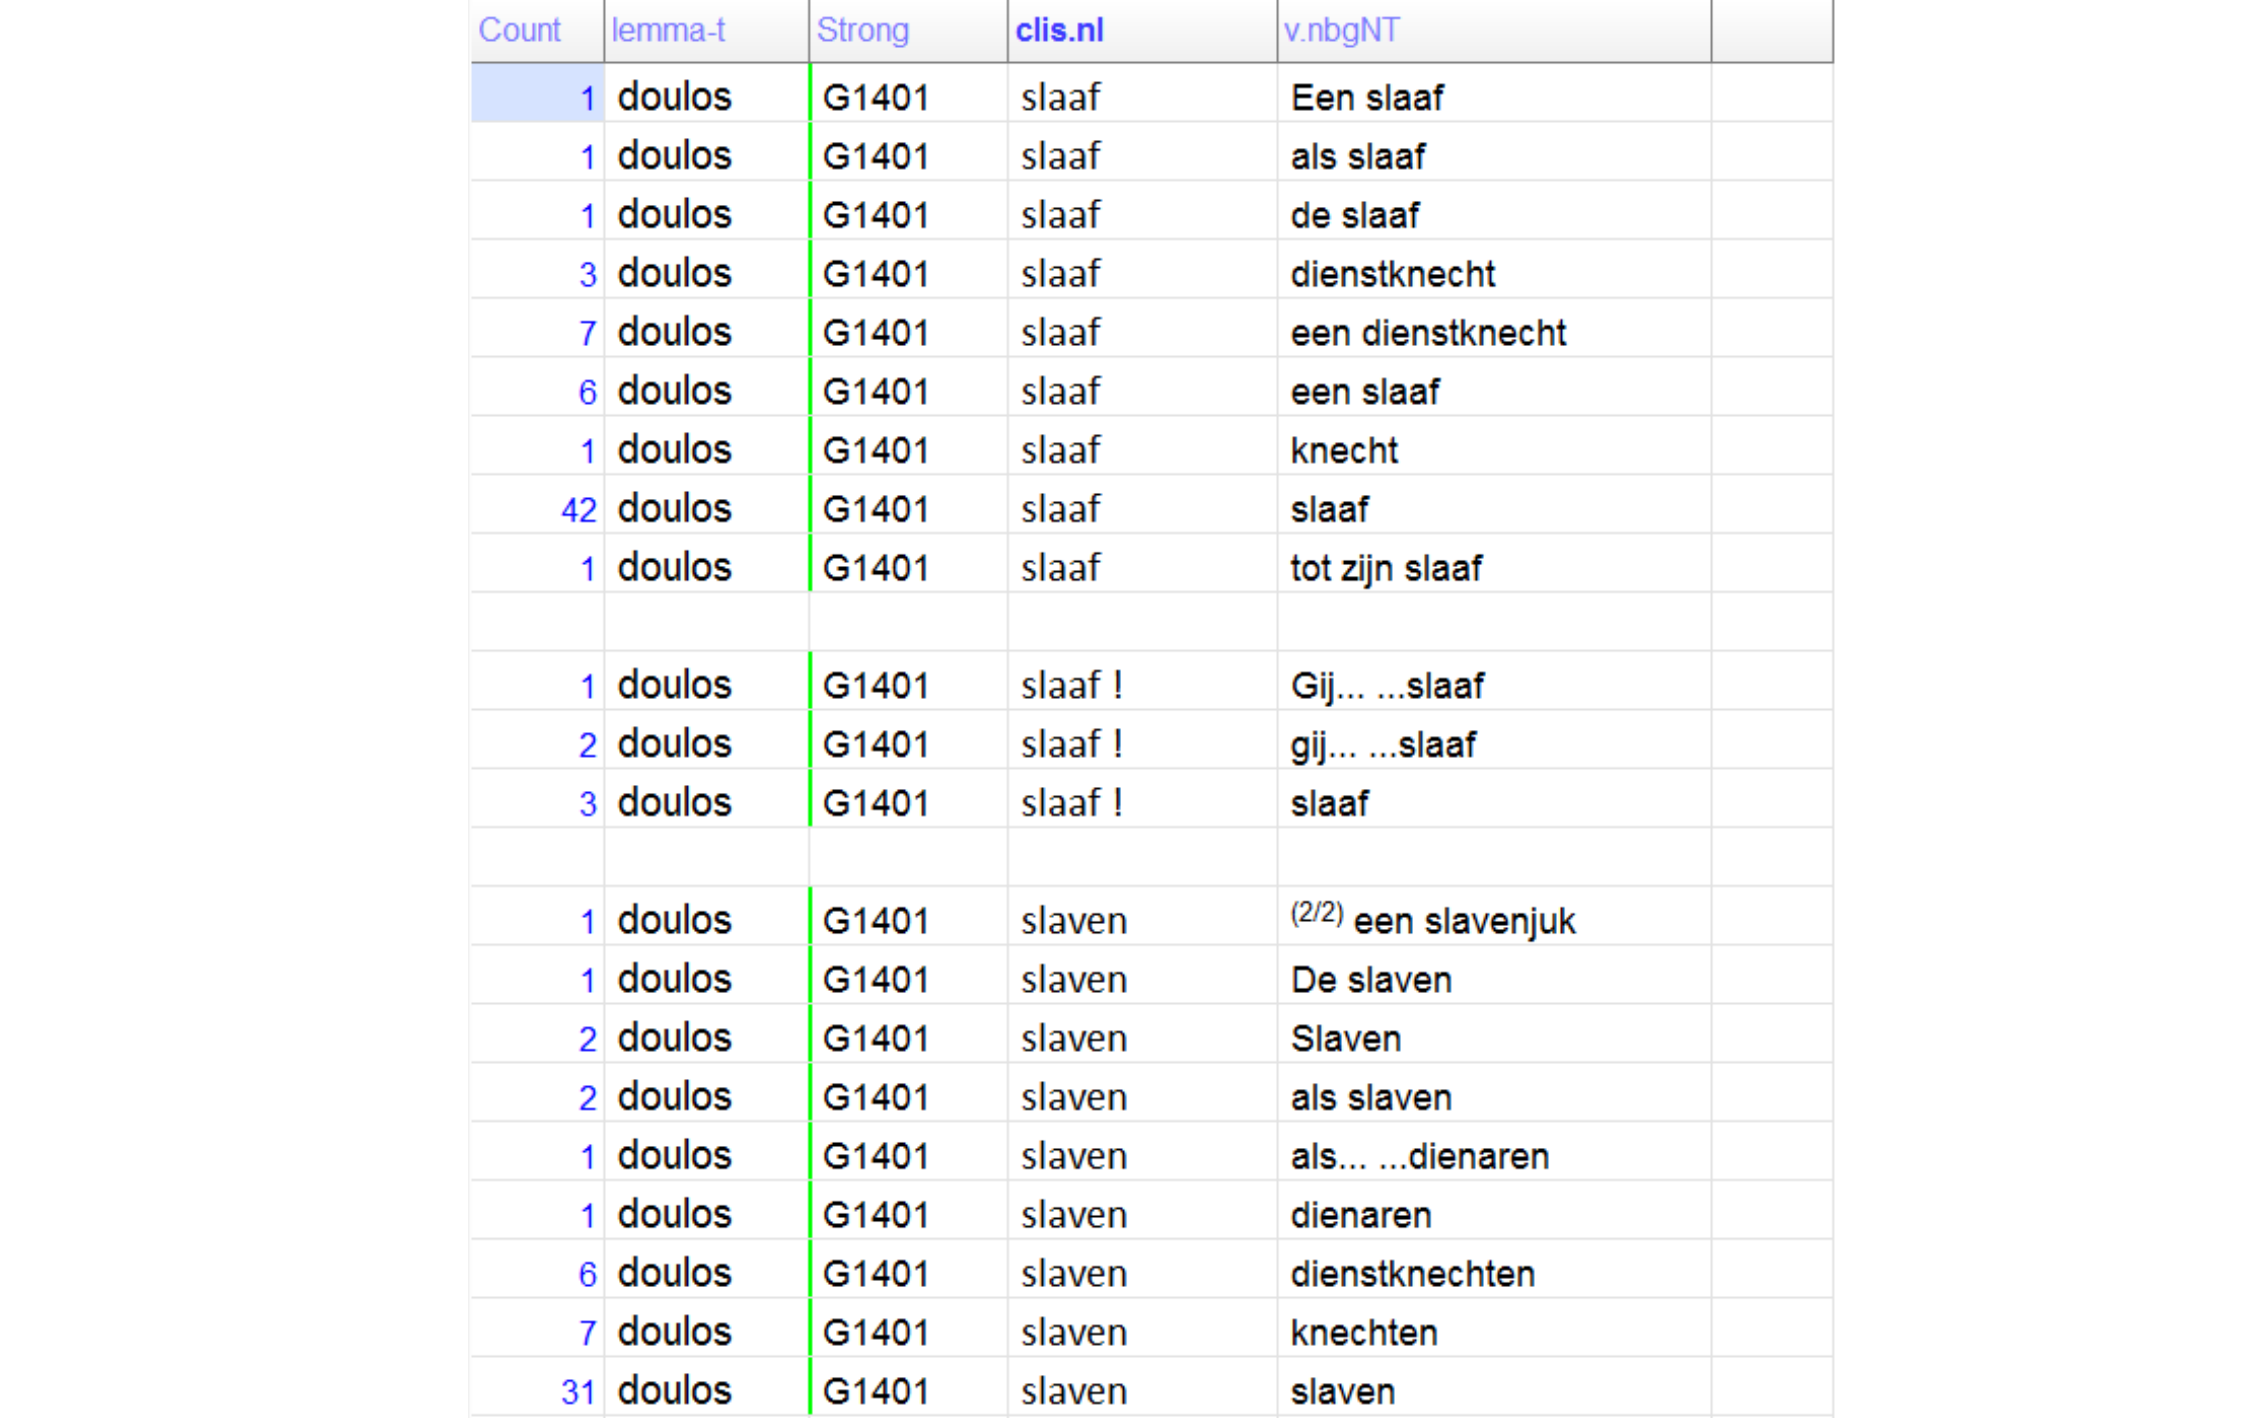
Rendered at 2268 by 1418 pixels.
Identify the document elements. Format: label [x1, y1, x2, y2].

picture [468, 0, 1851, 1418]
